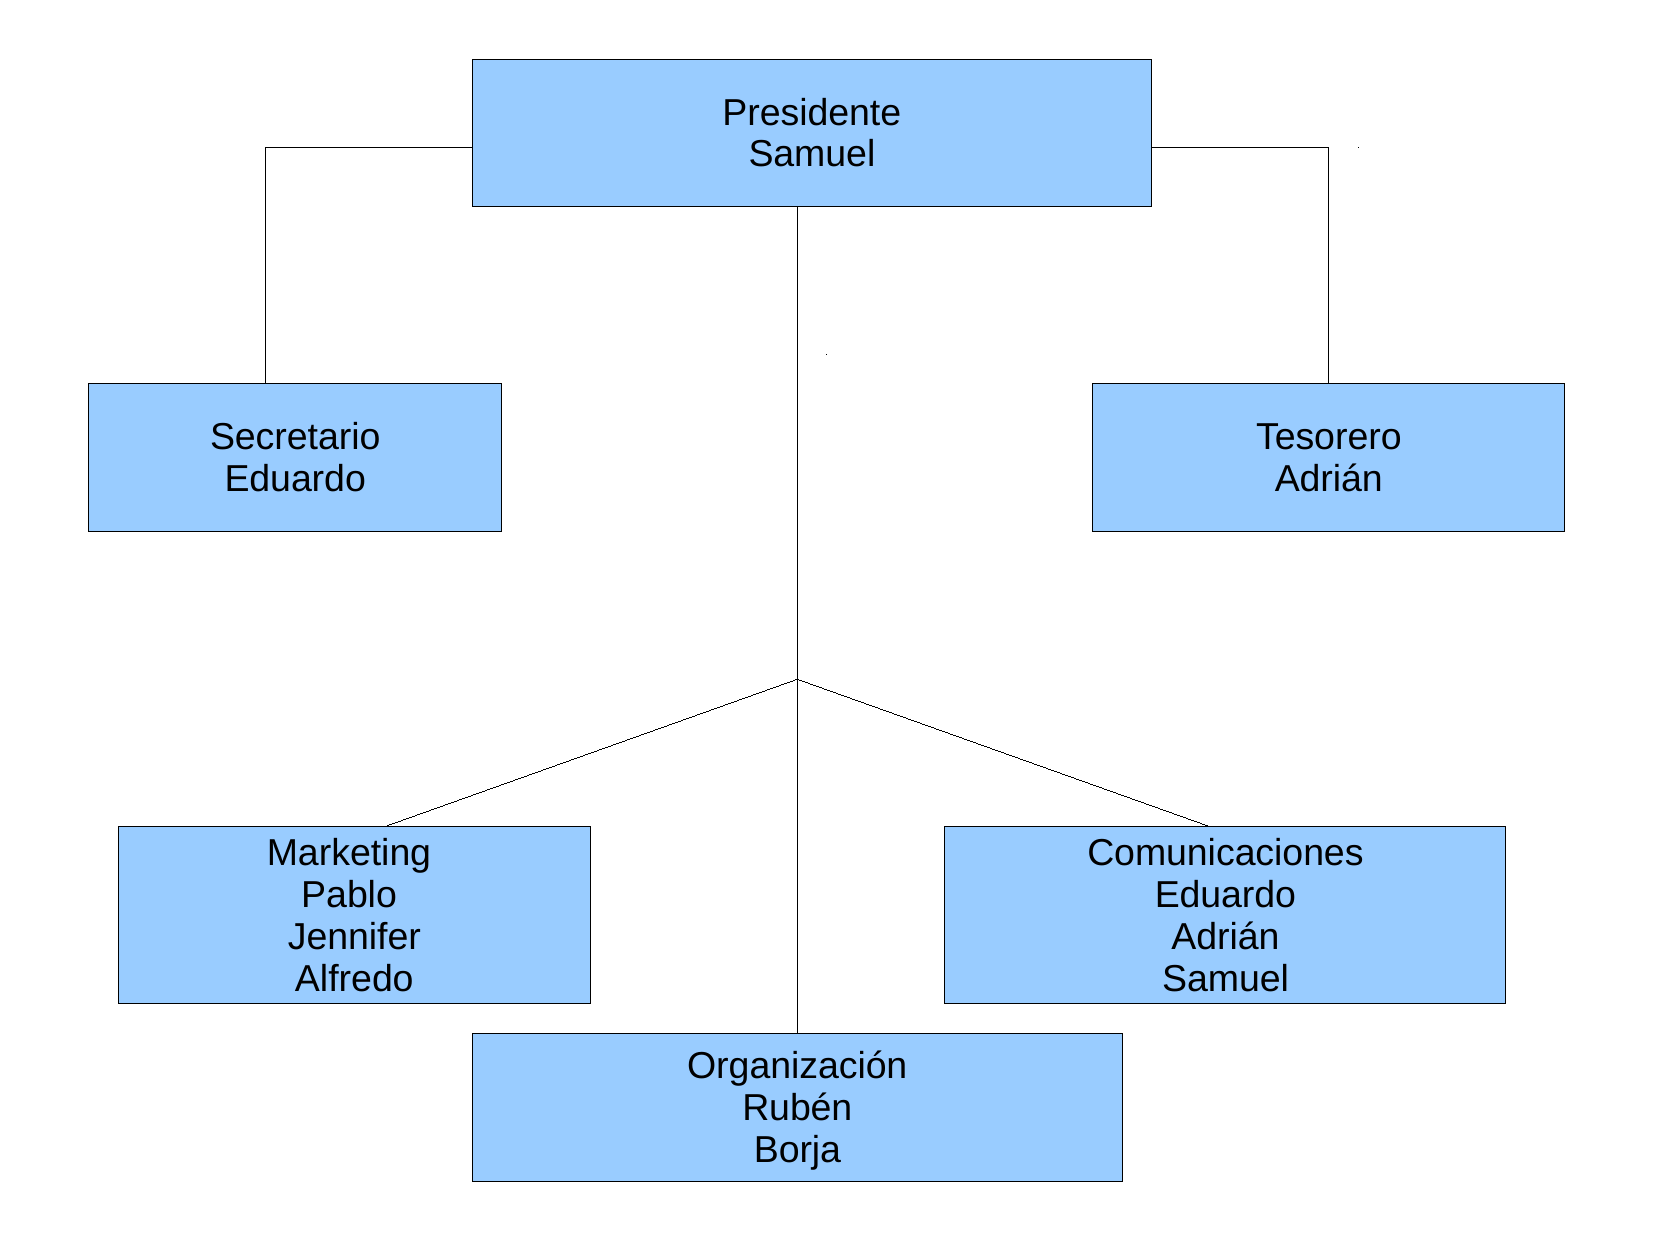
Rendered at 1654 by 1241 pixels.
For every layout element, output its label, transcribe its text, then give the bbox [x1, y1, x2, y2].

text_box Marketing Pablo Jennifer Alfredo [118, 826, 591, 1004]
text_box Tesorero Adrián [1092, 383, 1565, 532]
text_box Presidente Samuel [472, 59, 1152, 207]
text_box Organización Rubén Borja [472, 1033, 1123, 1182]
text_box Comunicaciones Eduardo Adrián Samuel [944, 826, 1506, 1004]
text_box Secretario Eduardo [88, 383, 502, 532]
